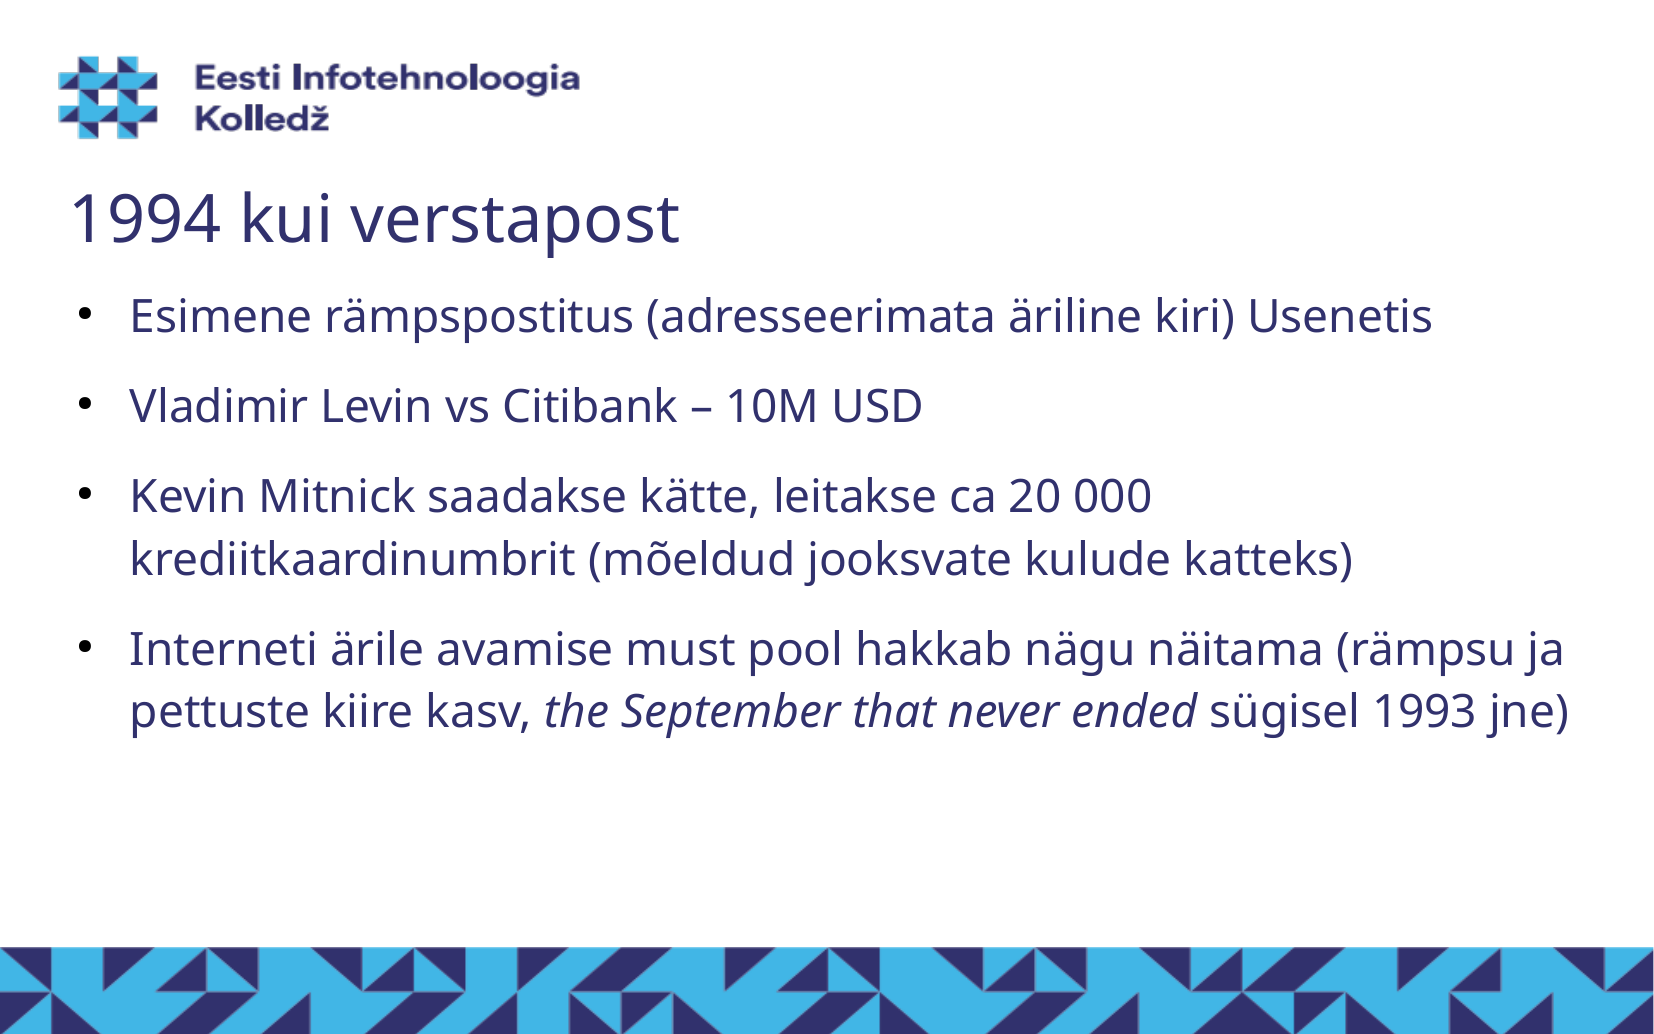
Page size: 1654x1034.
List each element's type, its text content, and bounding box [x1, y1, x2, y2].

title 1994 kui verstapost [68, 147, 1536, 283]
list Esimene rämpspostitus (adresseerimata äriline kiri) Usenetis Vladimir Levin vs Citibank – 10M USD Kevin Mitnick saadakse kätte, leitakse ca 20 000 krediitkaardinumbrit (mõeldud jooksvate kulude katteks) Interneti ärile avamise must pool hakkab nägu näitama (rämpsu ja pettuste kiire kasv, the September that never ended sügisel 1993 jne) [59, 283, 1595, 936]
